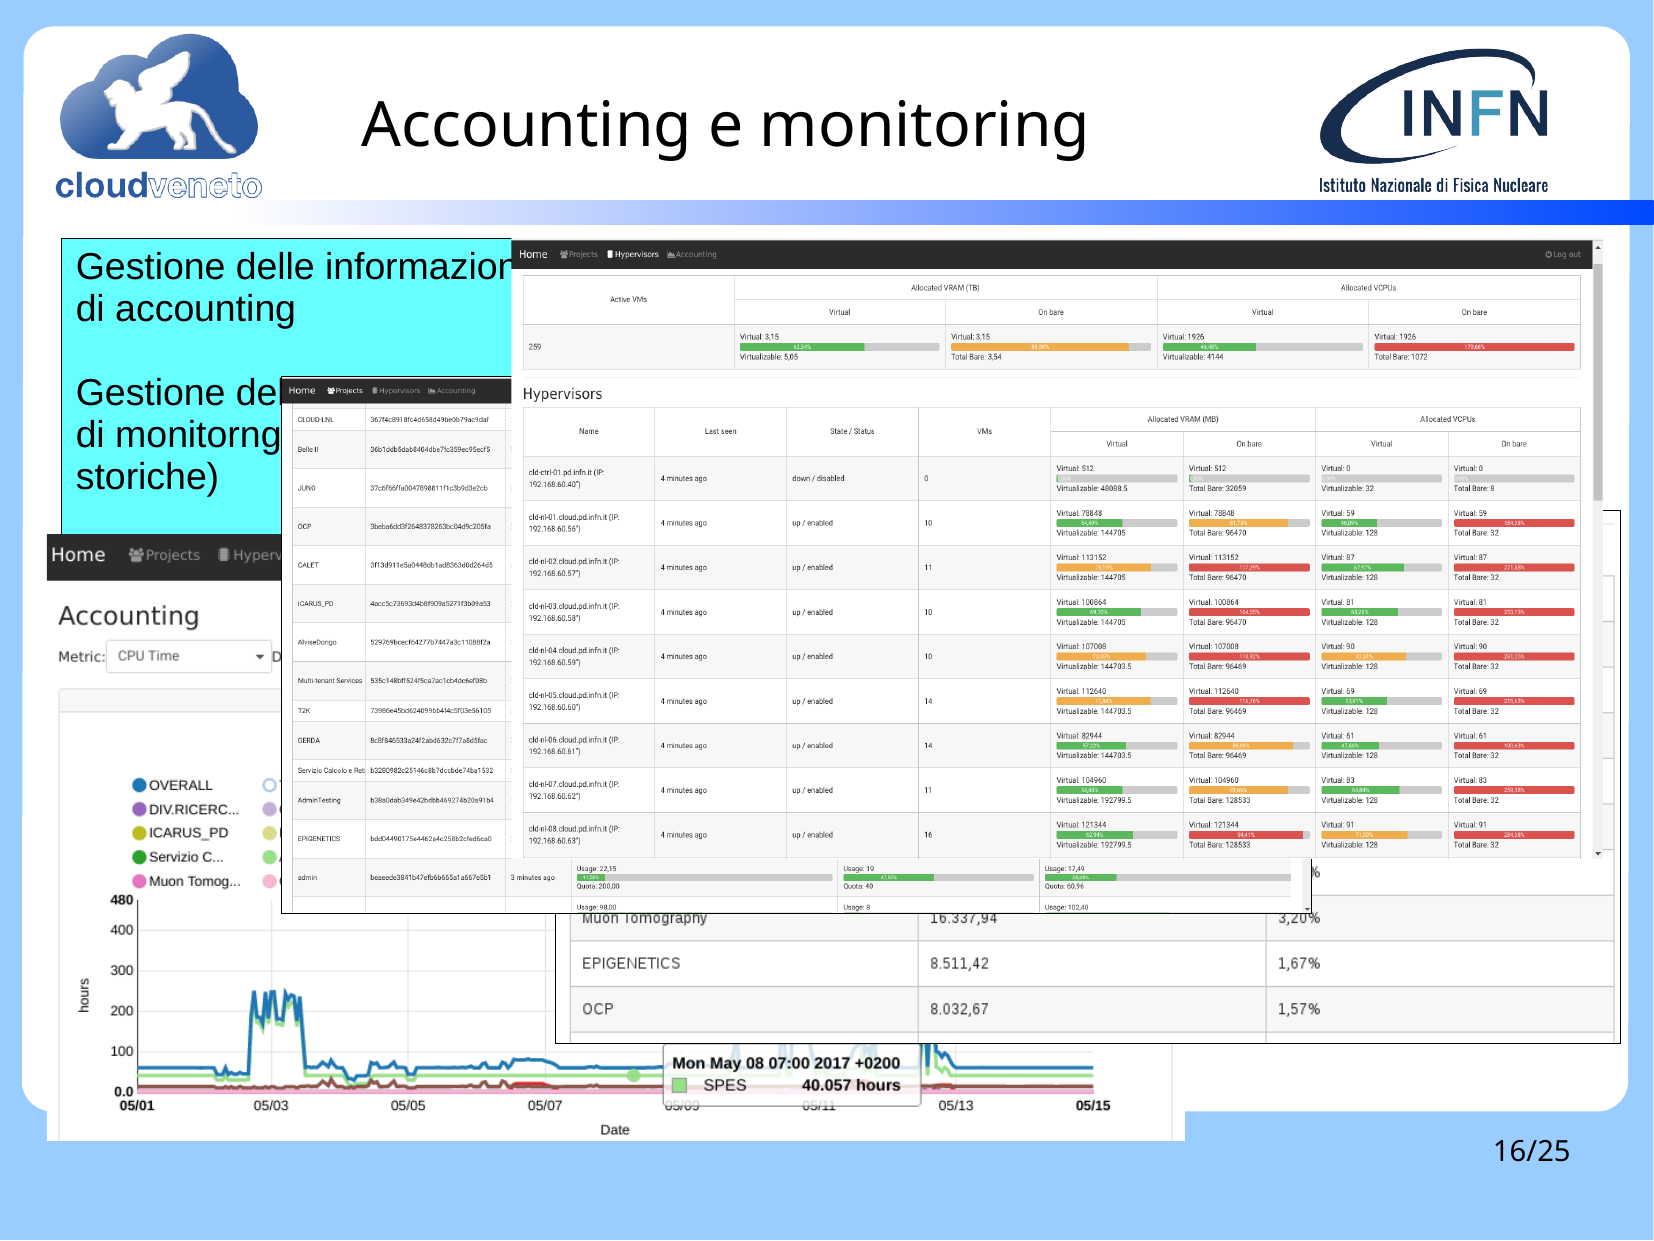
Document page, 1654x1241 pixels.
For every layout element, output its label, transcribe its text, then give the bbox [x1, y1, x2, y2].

title Accounting e monitoring [263, 46, 1274, 199]
picture [46, 238, 1621, 1141]
picture [54, 32, 263, 199]
text_box Gestione delle informazioni di accounting Gestione delle informazioni di monitorng (anche storiche) [61, 238, 511, 534]
picture [1274, 31, 1593, 218]
